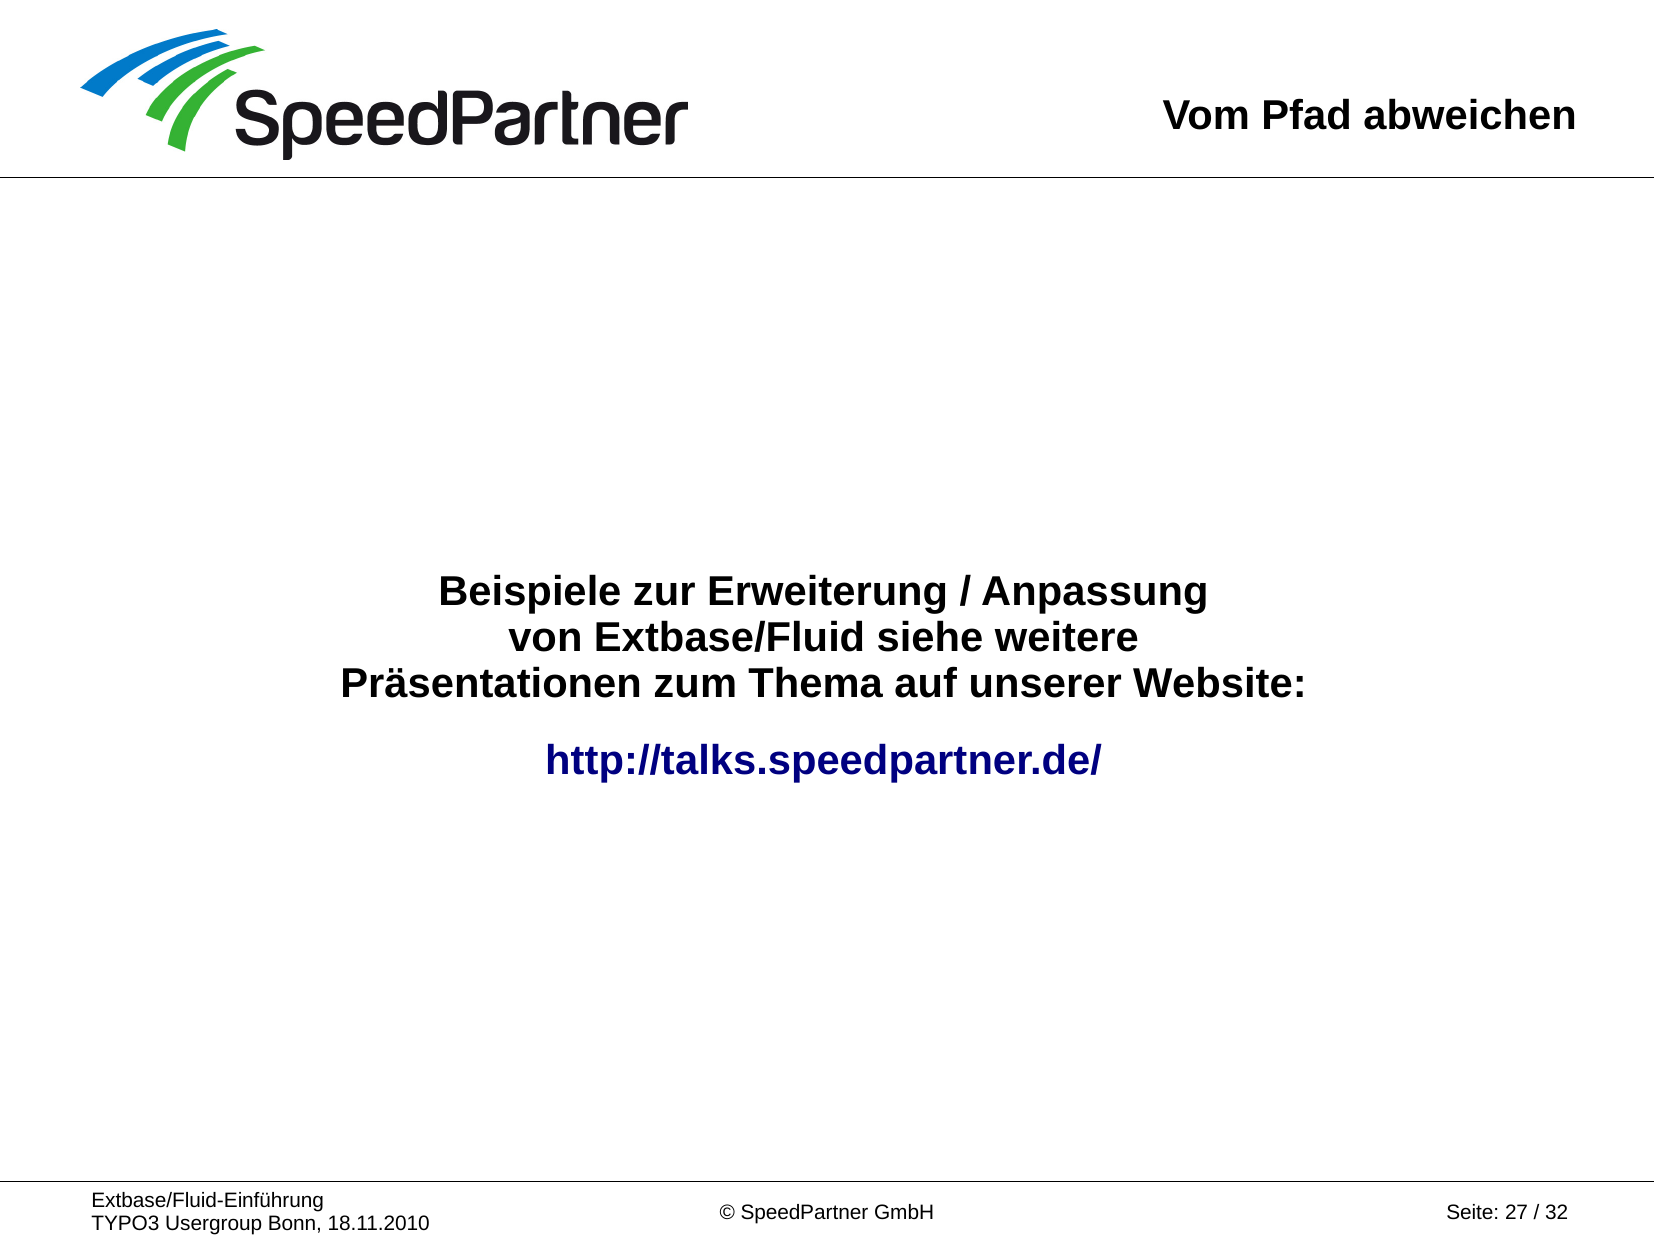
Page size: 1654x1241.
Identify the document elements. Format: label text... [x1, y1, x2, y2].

text_box Beispiele zur Erweiterung / Anpassung von Extbase/Fluid siehe weitere Präsentationen zum Thema auf unserer Website: http://talks.speedpartner.de/ [82, 253, 1565, 1151]
title Vom Pfad abweichen [590, 70, 1577, 160]
picture [80, 29, 688, 160]
